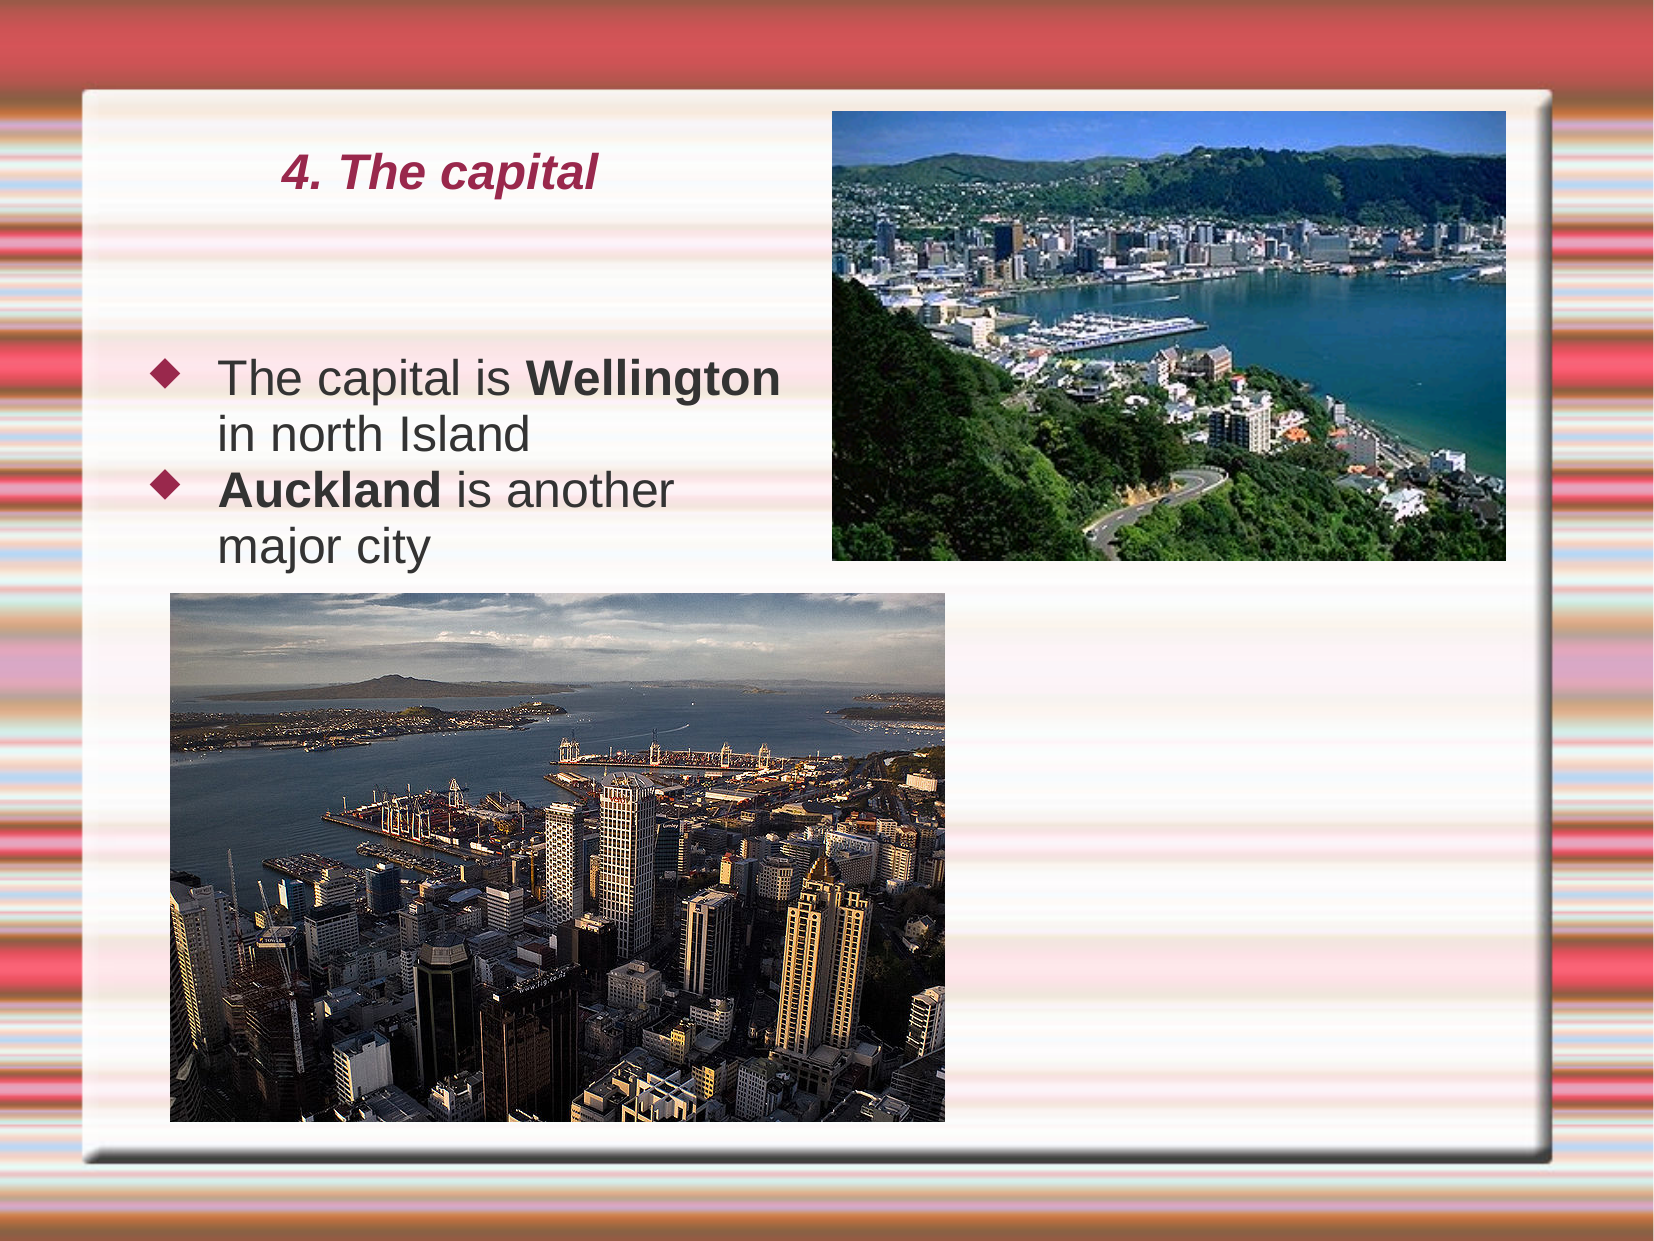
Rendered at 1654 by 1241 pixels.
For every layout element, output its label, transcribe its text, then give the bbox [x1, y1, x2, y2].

title 4. The capital [0, 79, 1147, 266]
list The capital is Wellington in north Island Auckland is another major city [134, 350, 809, 1133]
picture [0, 0, 1654, 1241]
